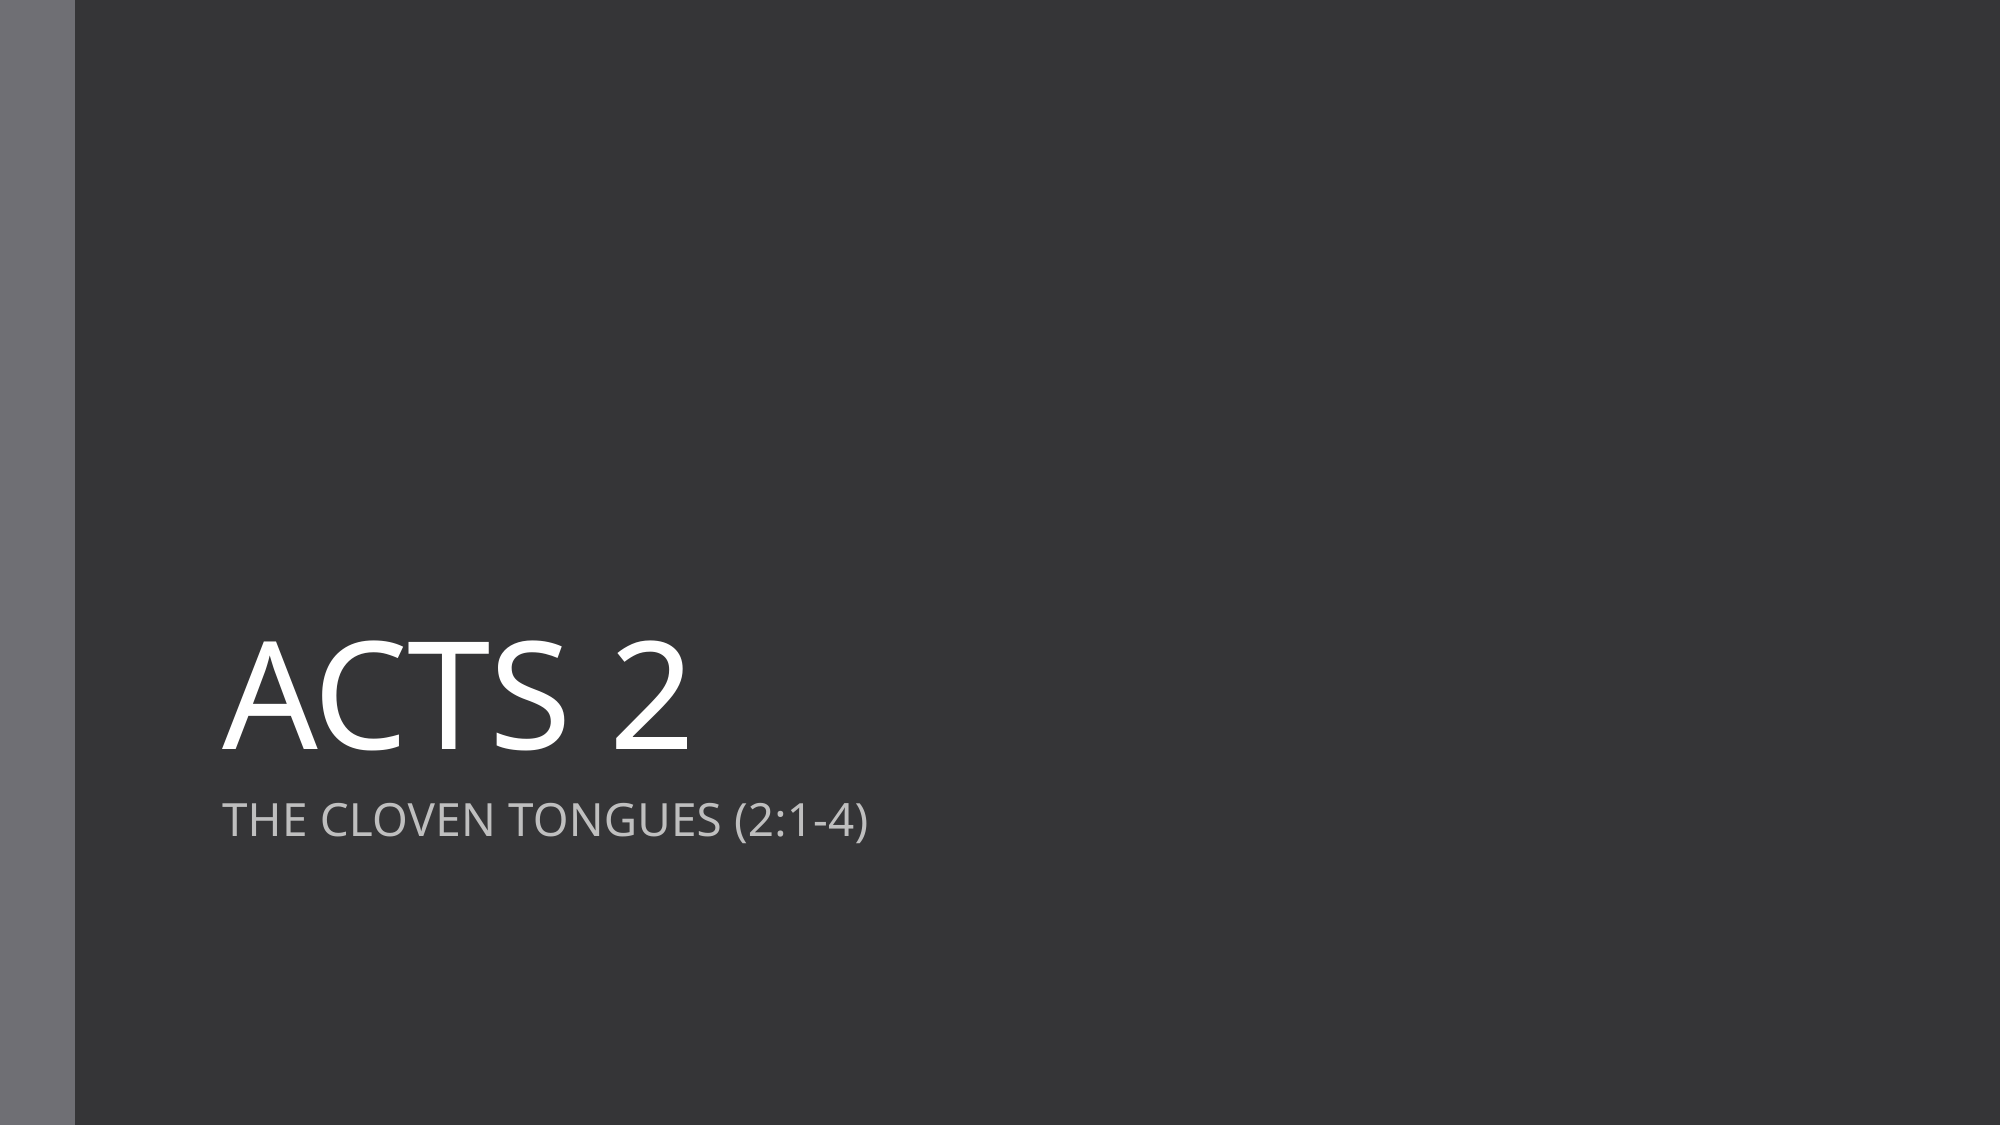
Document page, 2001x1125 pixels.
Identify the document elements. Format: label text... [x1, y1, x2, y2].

subtitle THE CLOVEN TONGUES (2:1-4) [206, 787, 1752, 1066]
title ACTS 2 [206, 124, 1752, 787]
